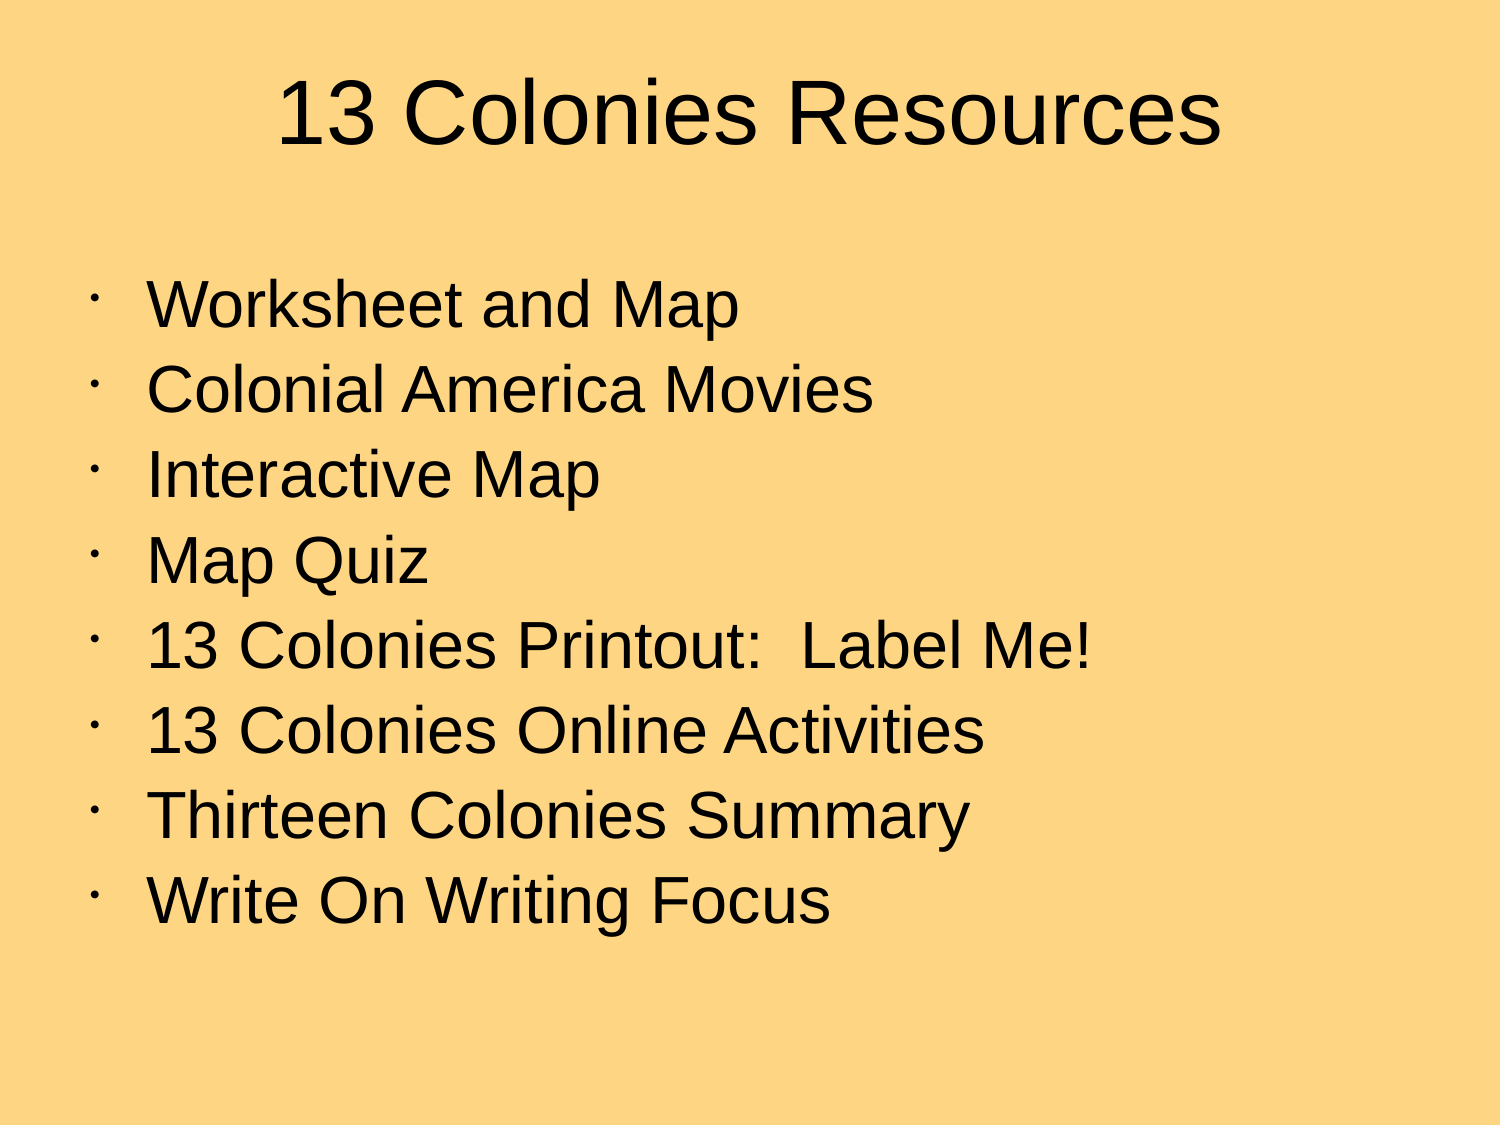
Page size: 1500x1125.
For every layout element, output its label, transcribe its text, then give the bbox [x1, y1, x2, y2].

list Worksheet and Map Colonial America Movies Interactive Map Map Quiz 13 Colonies Printout: Label Me! 13 Colonies Online Activities Thirteen Colonies Summary Write On Writing Focus [75, 262, 1425, 1005]
title 13 Colonies Resources [75, 45, 1425, 233]
